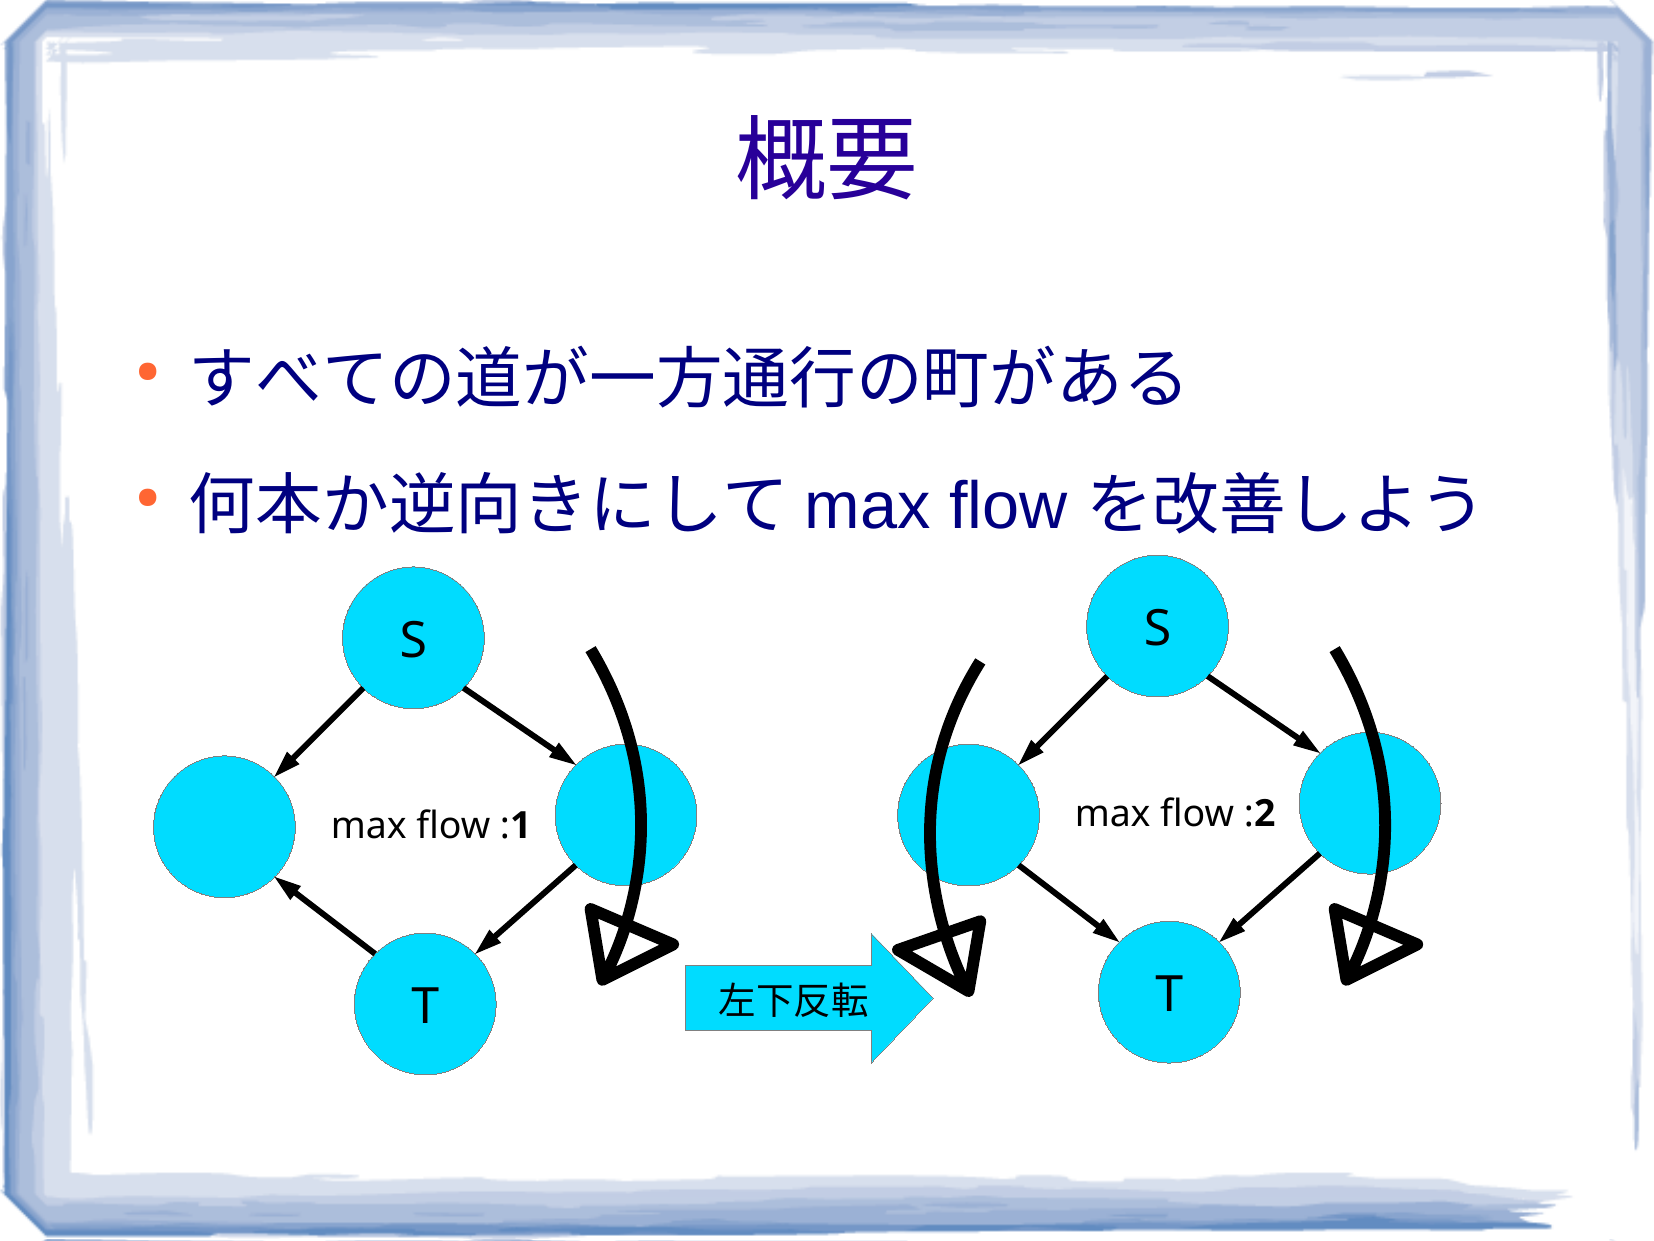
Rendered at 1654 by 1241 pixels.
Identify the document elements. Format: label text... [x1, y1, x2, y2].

text_box [559, 744, 635, 886]
text_box [153, 755, 296, 898]
text_box max flow :2 [1060, 779, 1320, 839]
text_box [638, 745, 697, 885]
picture [0, 0, 1654, 1241]
title 概要 [82, 49, 1571, 257]
text_box [1378, 732, 1442, 872]
text_box max flow :1 [316, 791, 576, 851]
text_box 左下反転 [685, 933, 934, 1064]
text_box [897, 753, 933, 872]
text_box [1303, 732, 1379, 875]
text_box [936, 744, 1040, 886]
text_box S [1086, 555, 1229, 697]
text_box T [1098, 921, 1241, 1064]
text_box T [354, 933, 497, 1075]
list すべての道が一方通行の町がある 何本か逆向きにして max flow を改善しよう [118, 324, 1571, 1129]
text_box S [342, 566, 485, 709]
